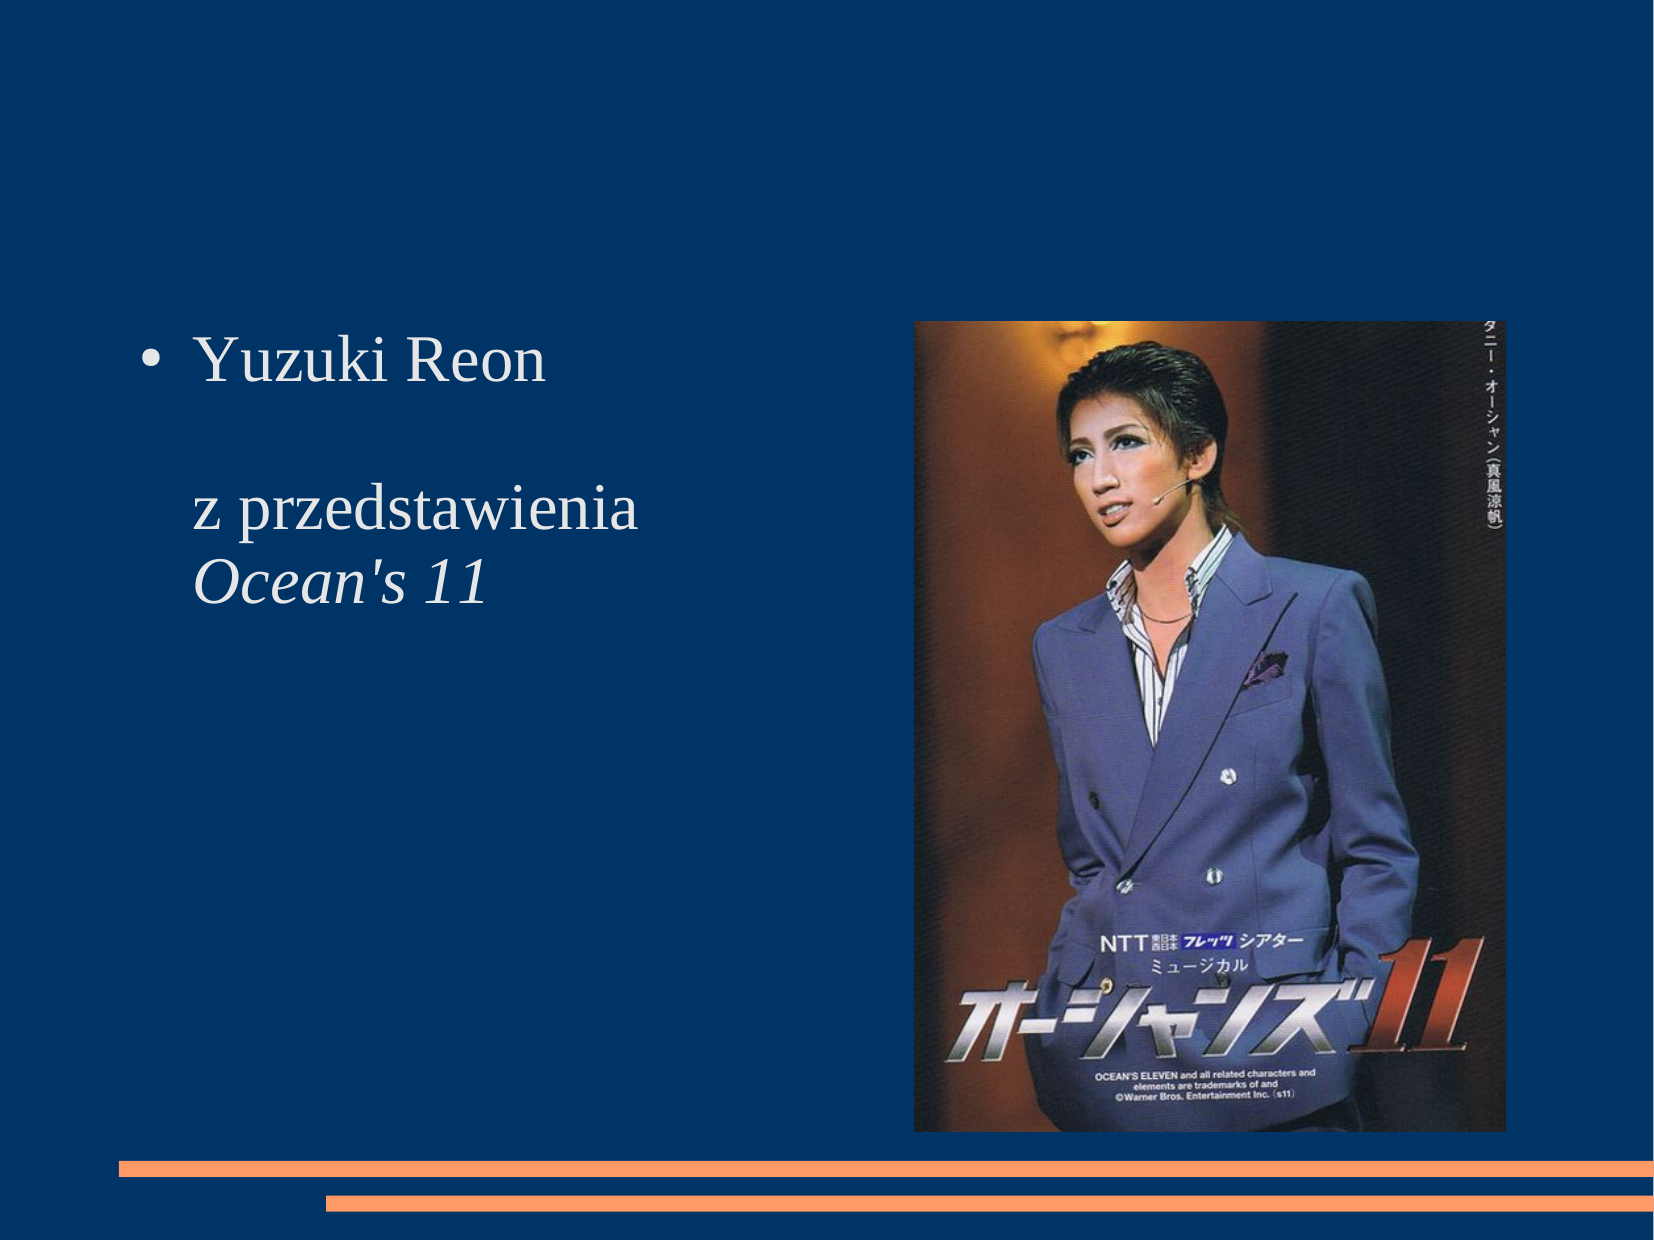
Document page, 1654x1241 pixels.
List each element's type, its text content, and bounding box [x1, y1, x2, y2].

list Yuzuki Reon z przedstawienia Ocean's 11 [121, 322, 824, 1133]
picture [914, 321, 1506, 1132]
